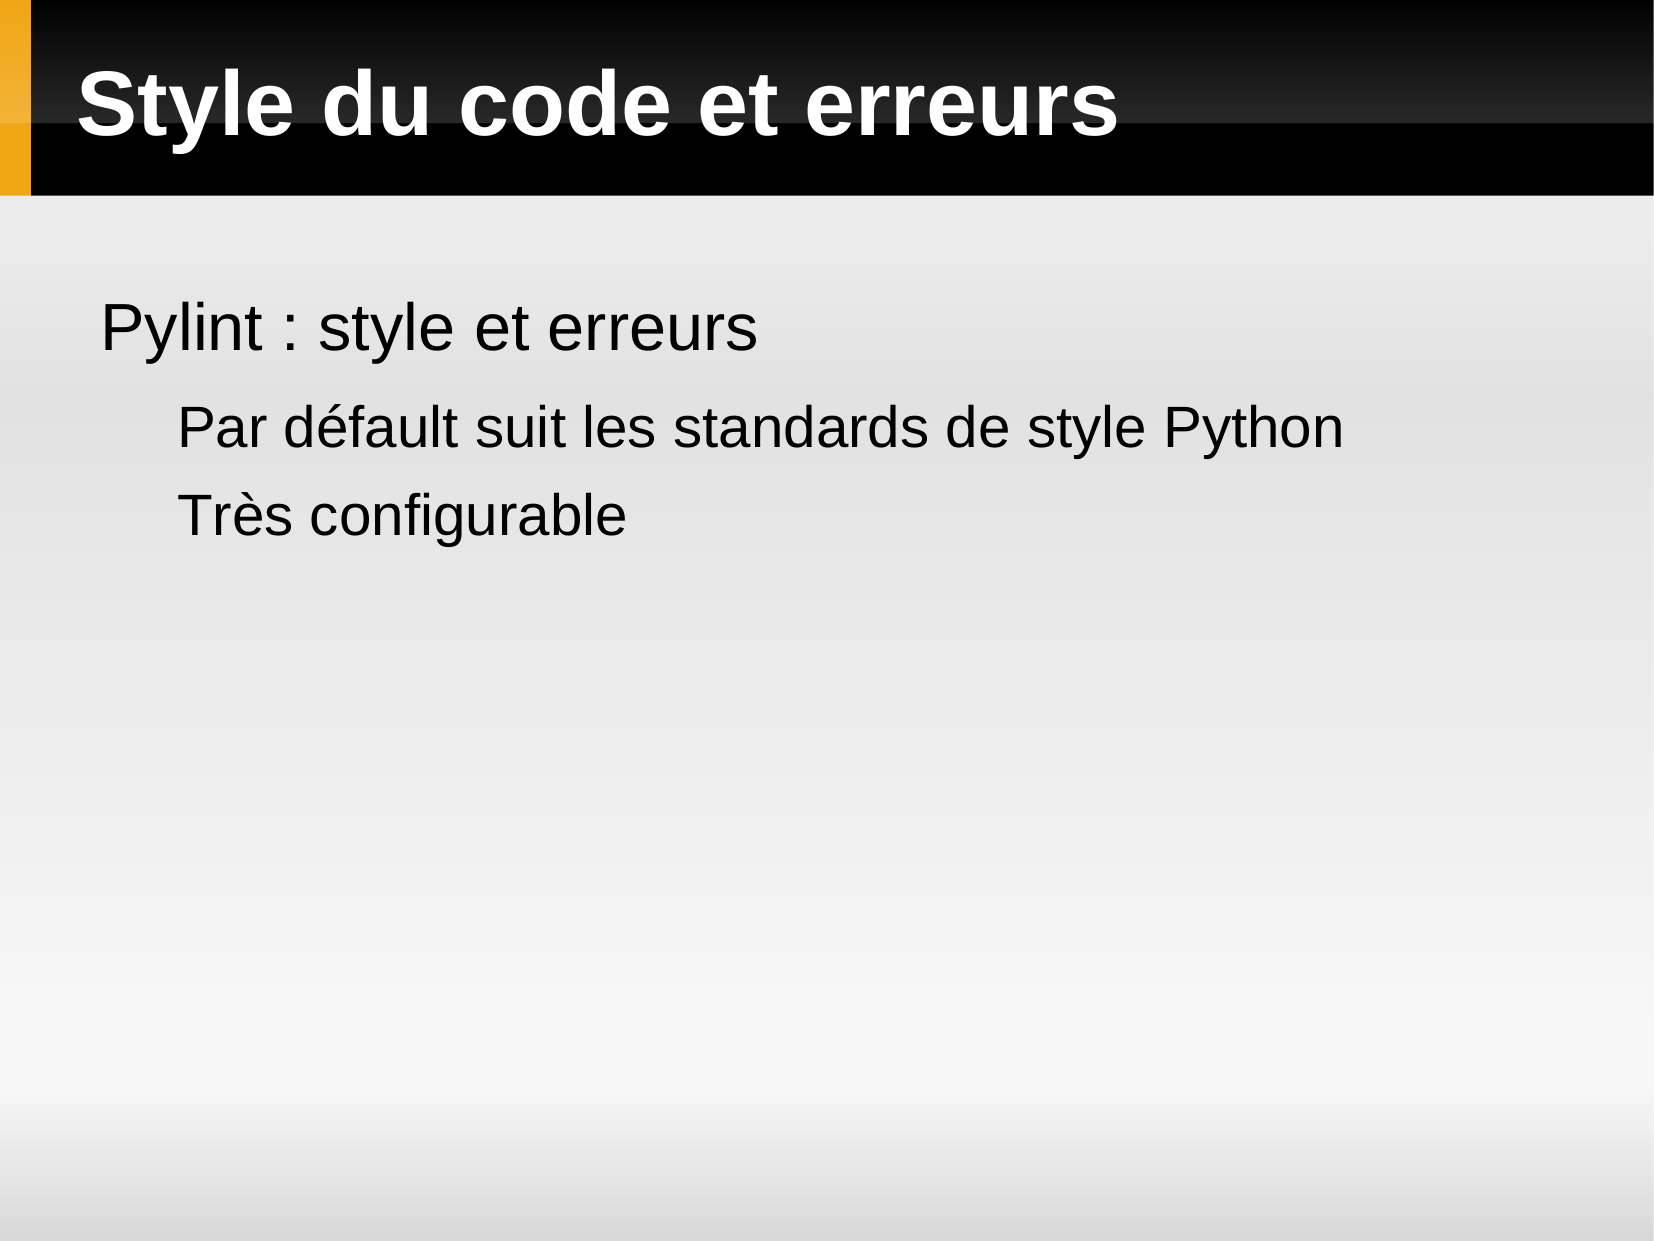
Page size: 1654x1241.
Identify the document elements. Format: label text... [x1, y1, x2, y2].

title Style du code et erreurs [76, 7, 1565, 200]
picture [0, 0, 1654, 1241]
list Pylint : style et erreurs Par défault suit les standards de style Python Très configurable [82, 290, 1571, 1094]
